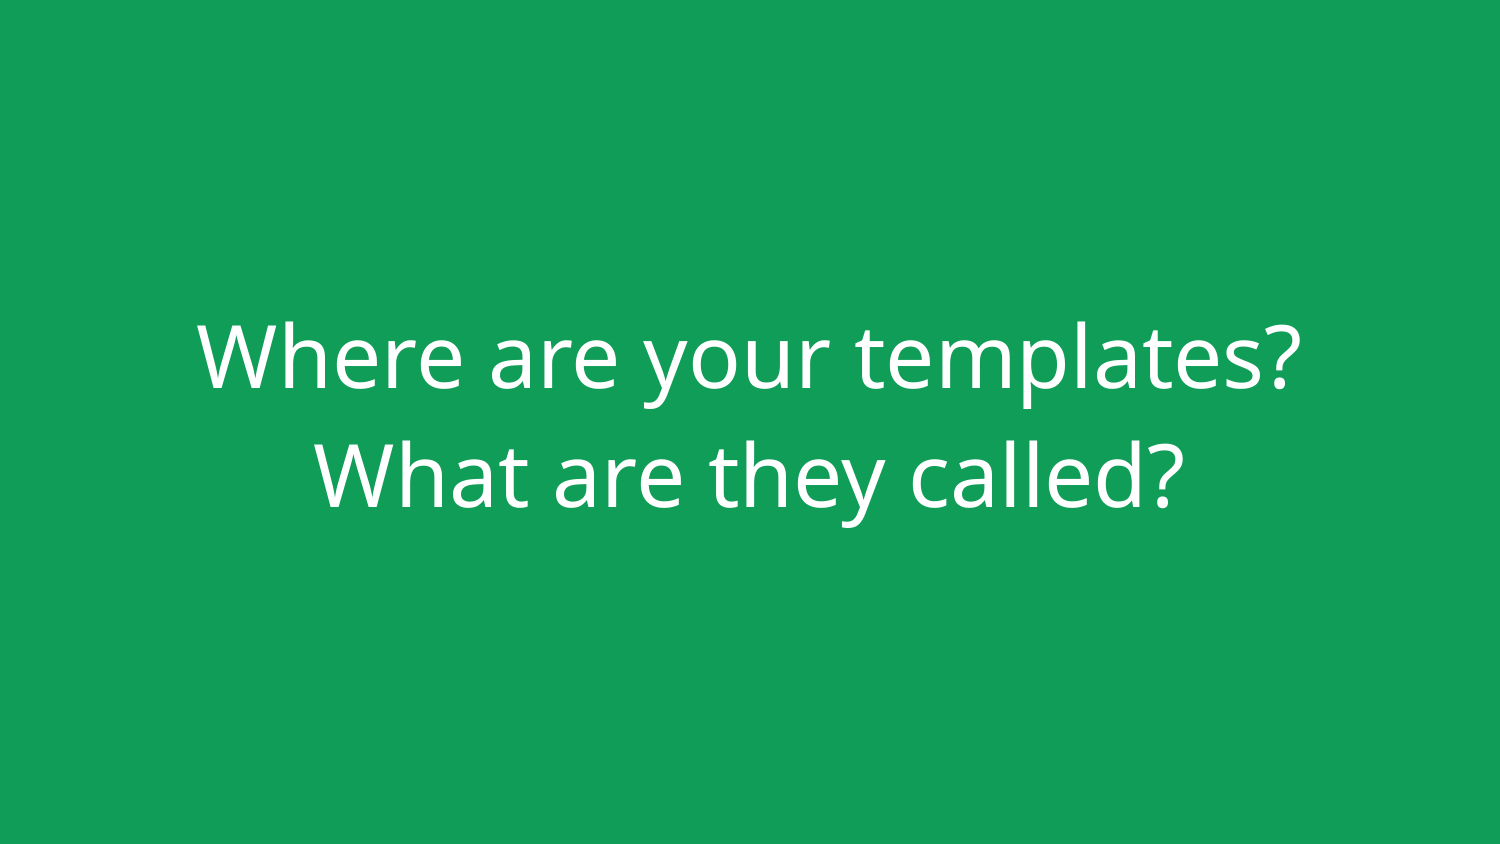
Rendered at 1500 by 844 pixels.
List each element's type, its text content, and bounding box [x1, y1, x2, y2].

title Where are your templates? What are they called? [75, 58, 1425, 771]
